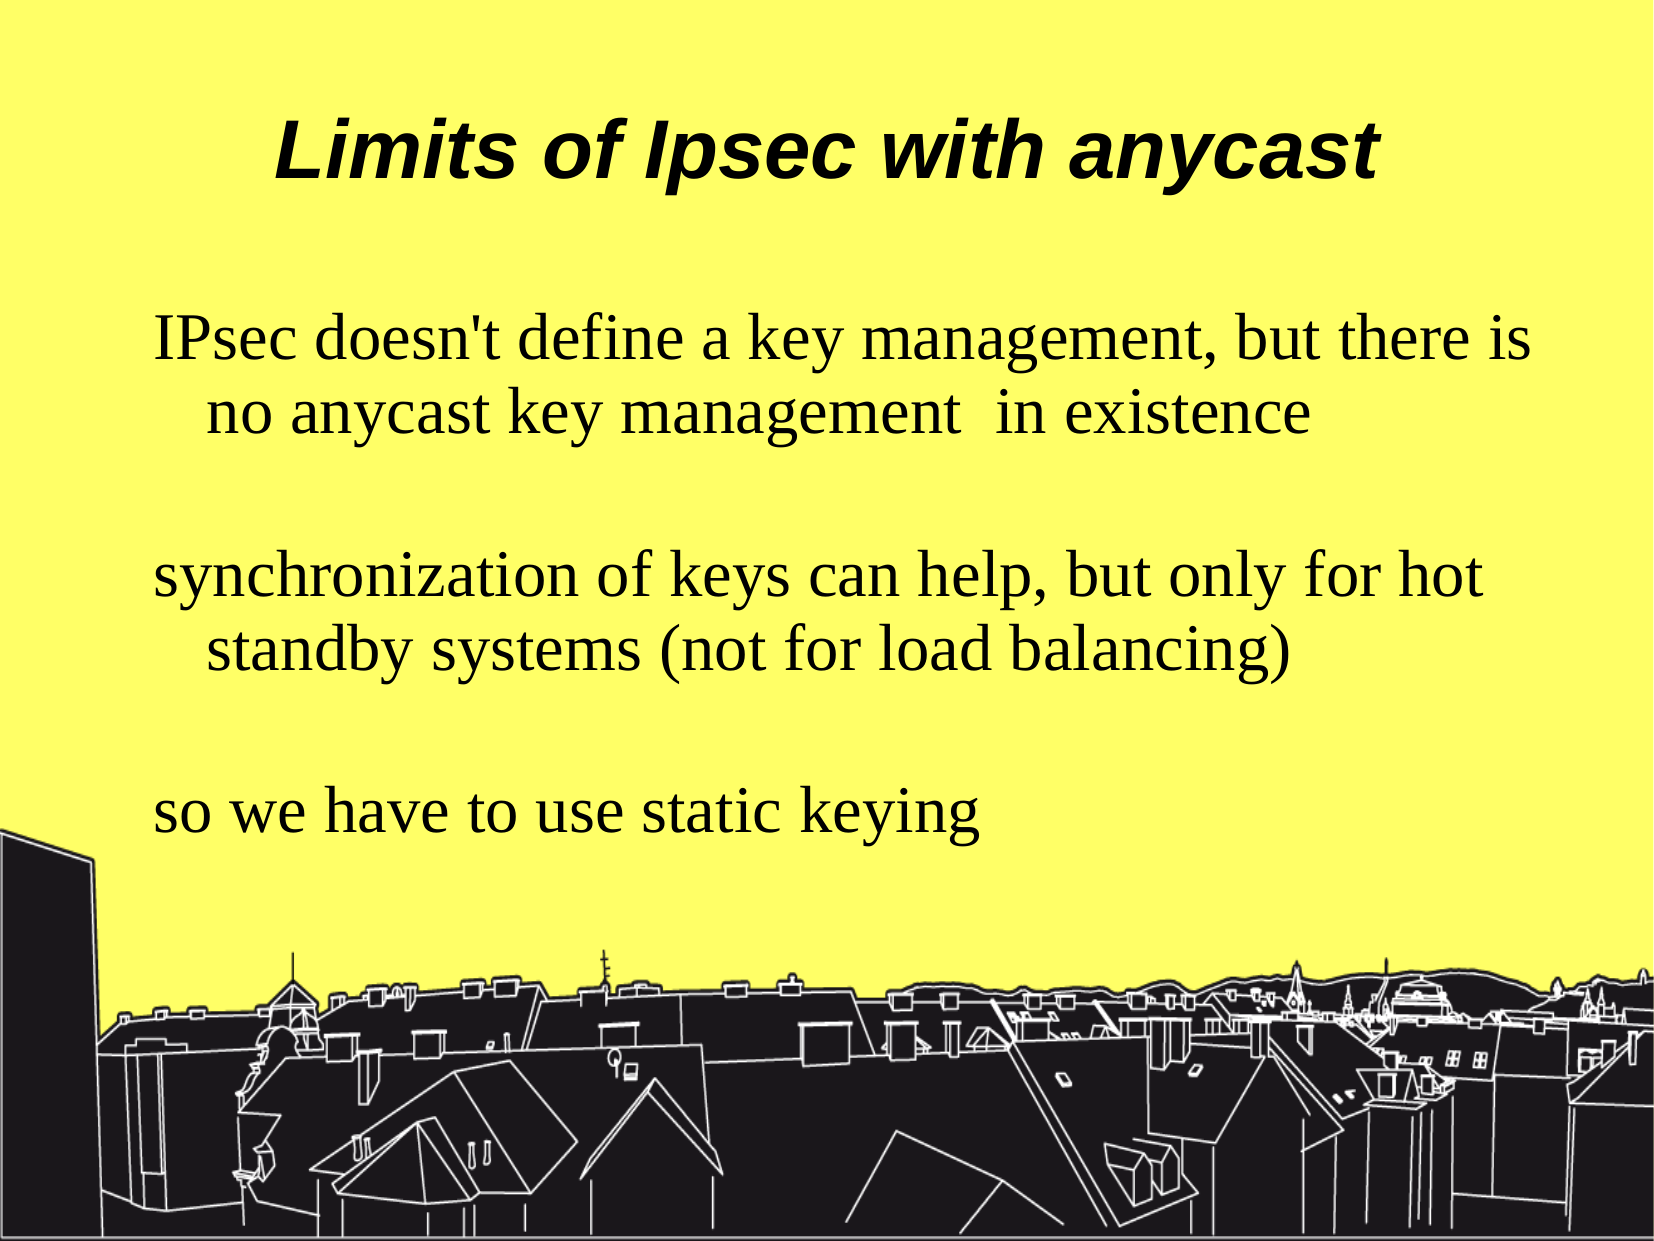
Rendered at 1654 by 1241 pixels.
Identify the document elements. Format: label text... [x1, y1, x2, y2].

title Limits of Ipsec with anycast [121, 46, 1534, 254]
list IPsec doesn't define a key management, but there is no anycast key management in existence synchronization of keys can help, but only for hot standby systems (not for load balancing) so we have to use static keying [135, 300, 1576, 1013]
picture [0, 827, 1654, 1241]
